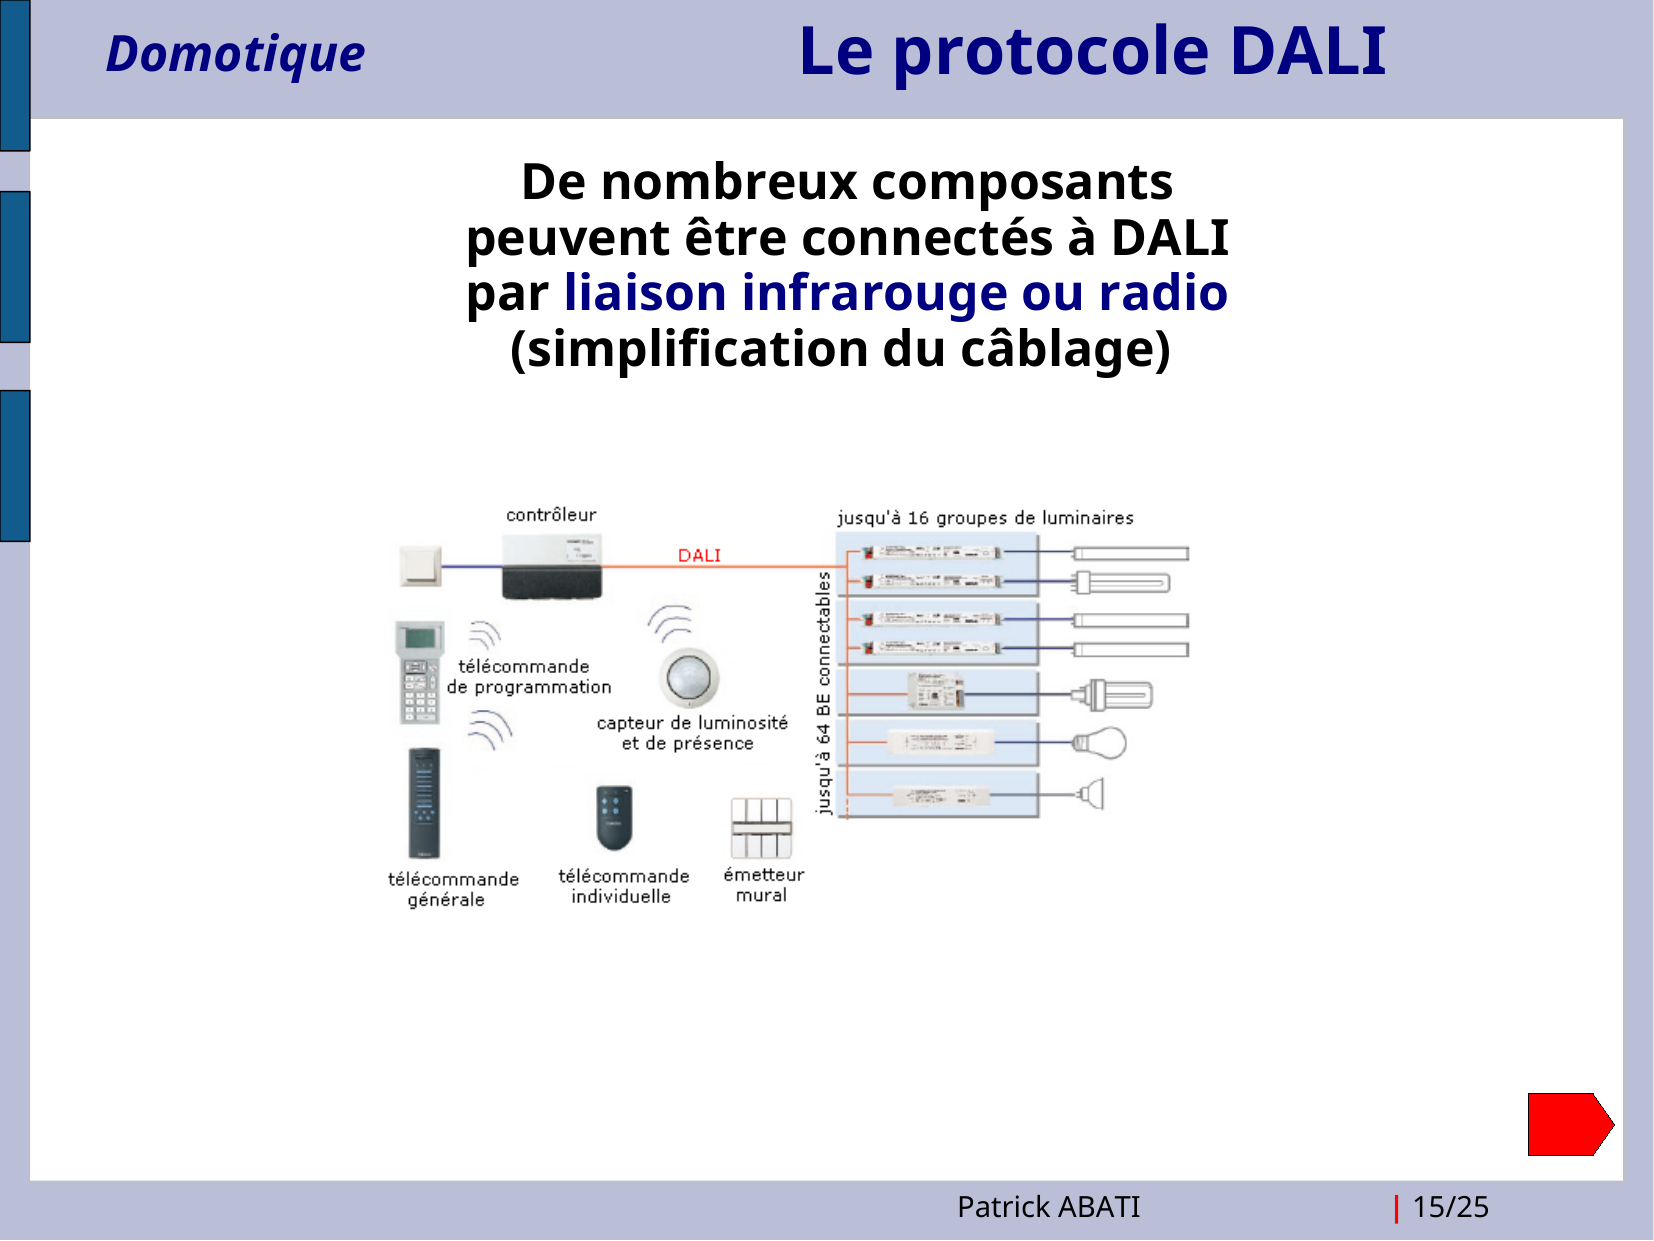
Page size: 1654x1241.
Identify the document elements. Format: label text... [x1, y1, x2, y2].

text_box De nombreux composants peuvent être connectés à DALI par liaison infrarouge ou radio (simplification du câblage) [359, 147, 1337, 386]
picture [384, 504, 1202, 914]
text_box [1528, 1093, 1615, 1156]
